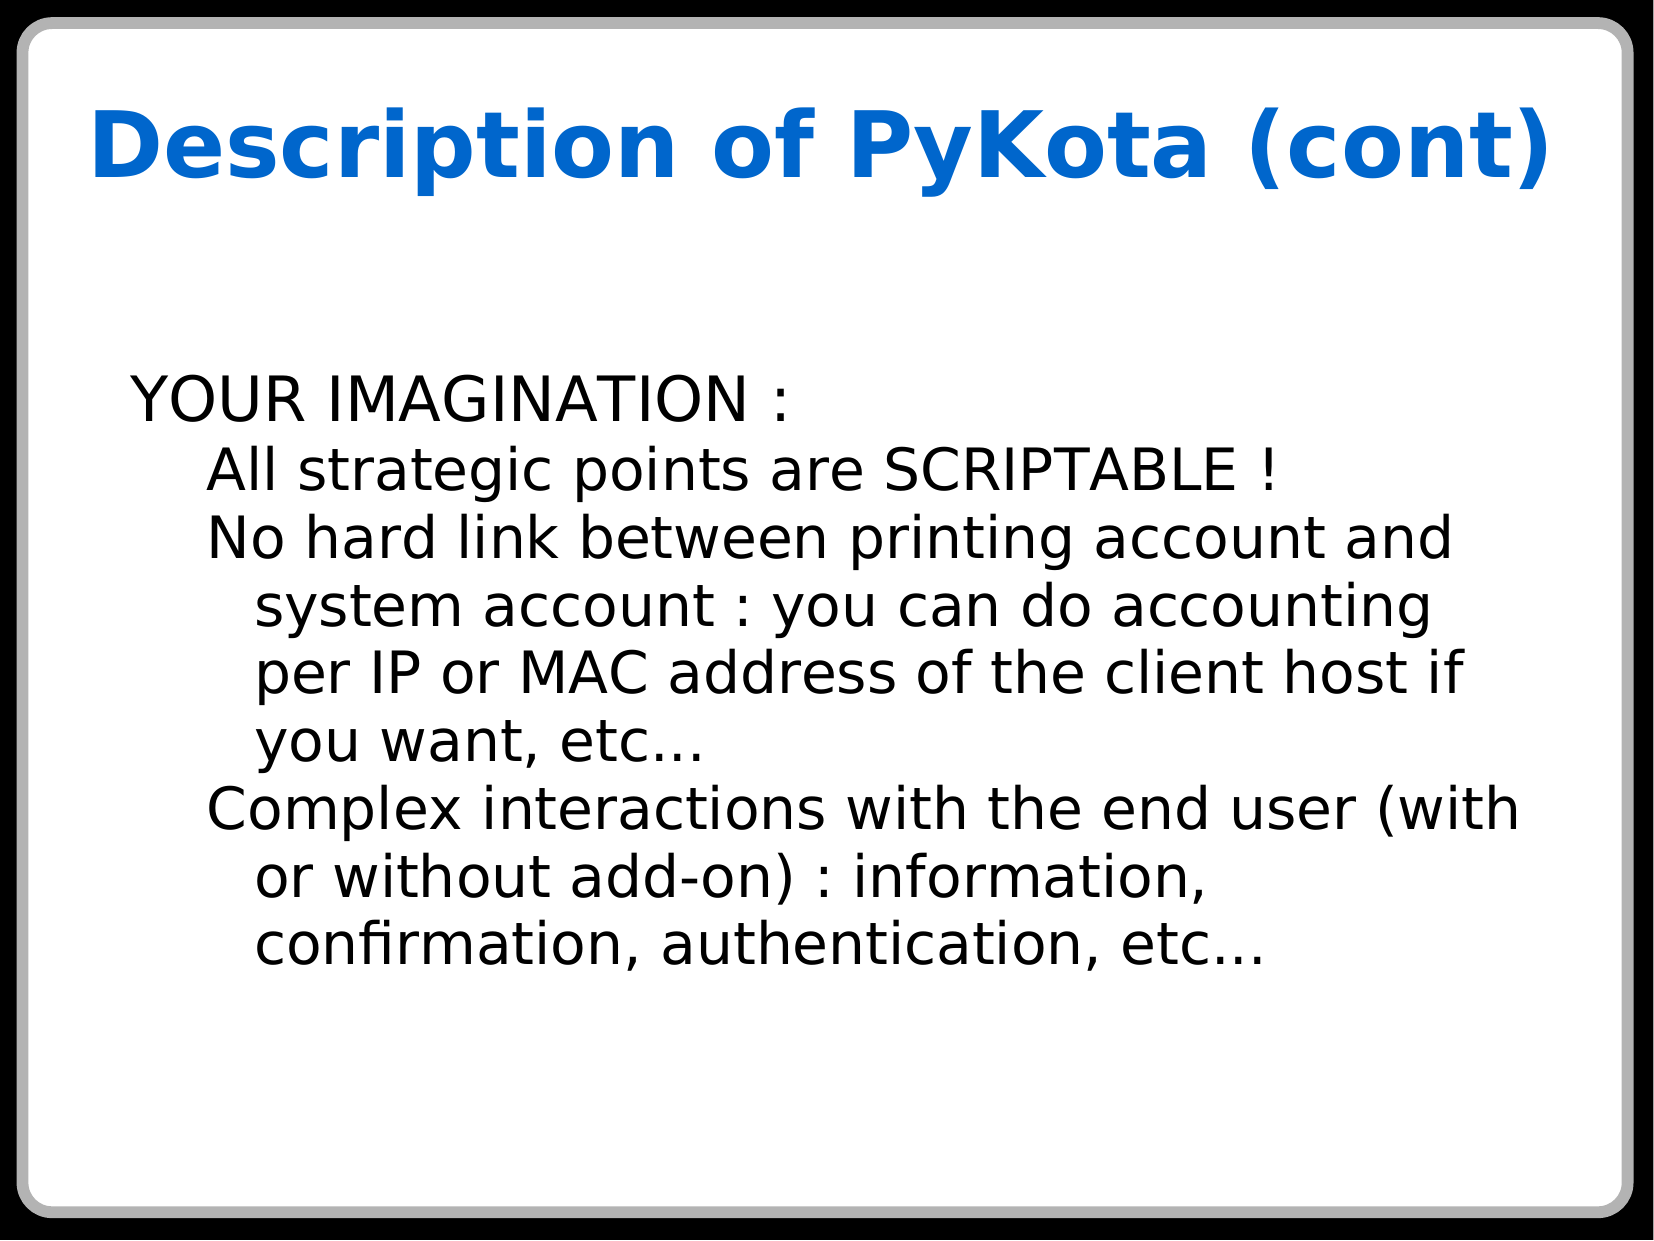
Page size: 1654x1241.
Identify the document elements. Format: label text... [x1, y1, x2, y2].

title Description of PyKota (cont) [67, 91, 1577, 199]
list YOUR IMAGINATION : All strategic points are SCRIPTABLE ! No hard link between printing account and system account : you can do accounting per IP or MAC address of the client host if you want, etc... Complex interactions with the end user (with or without add-on) : information, confirmation, authentication, etc... [112, 363, 1534, 1164]
